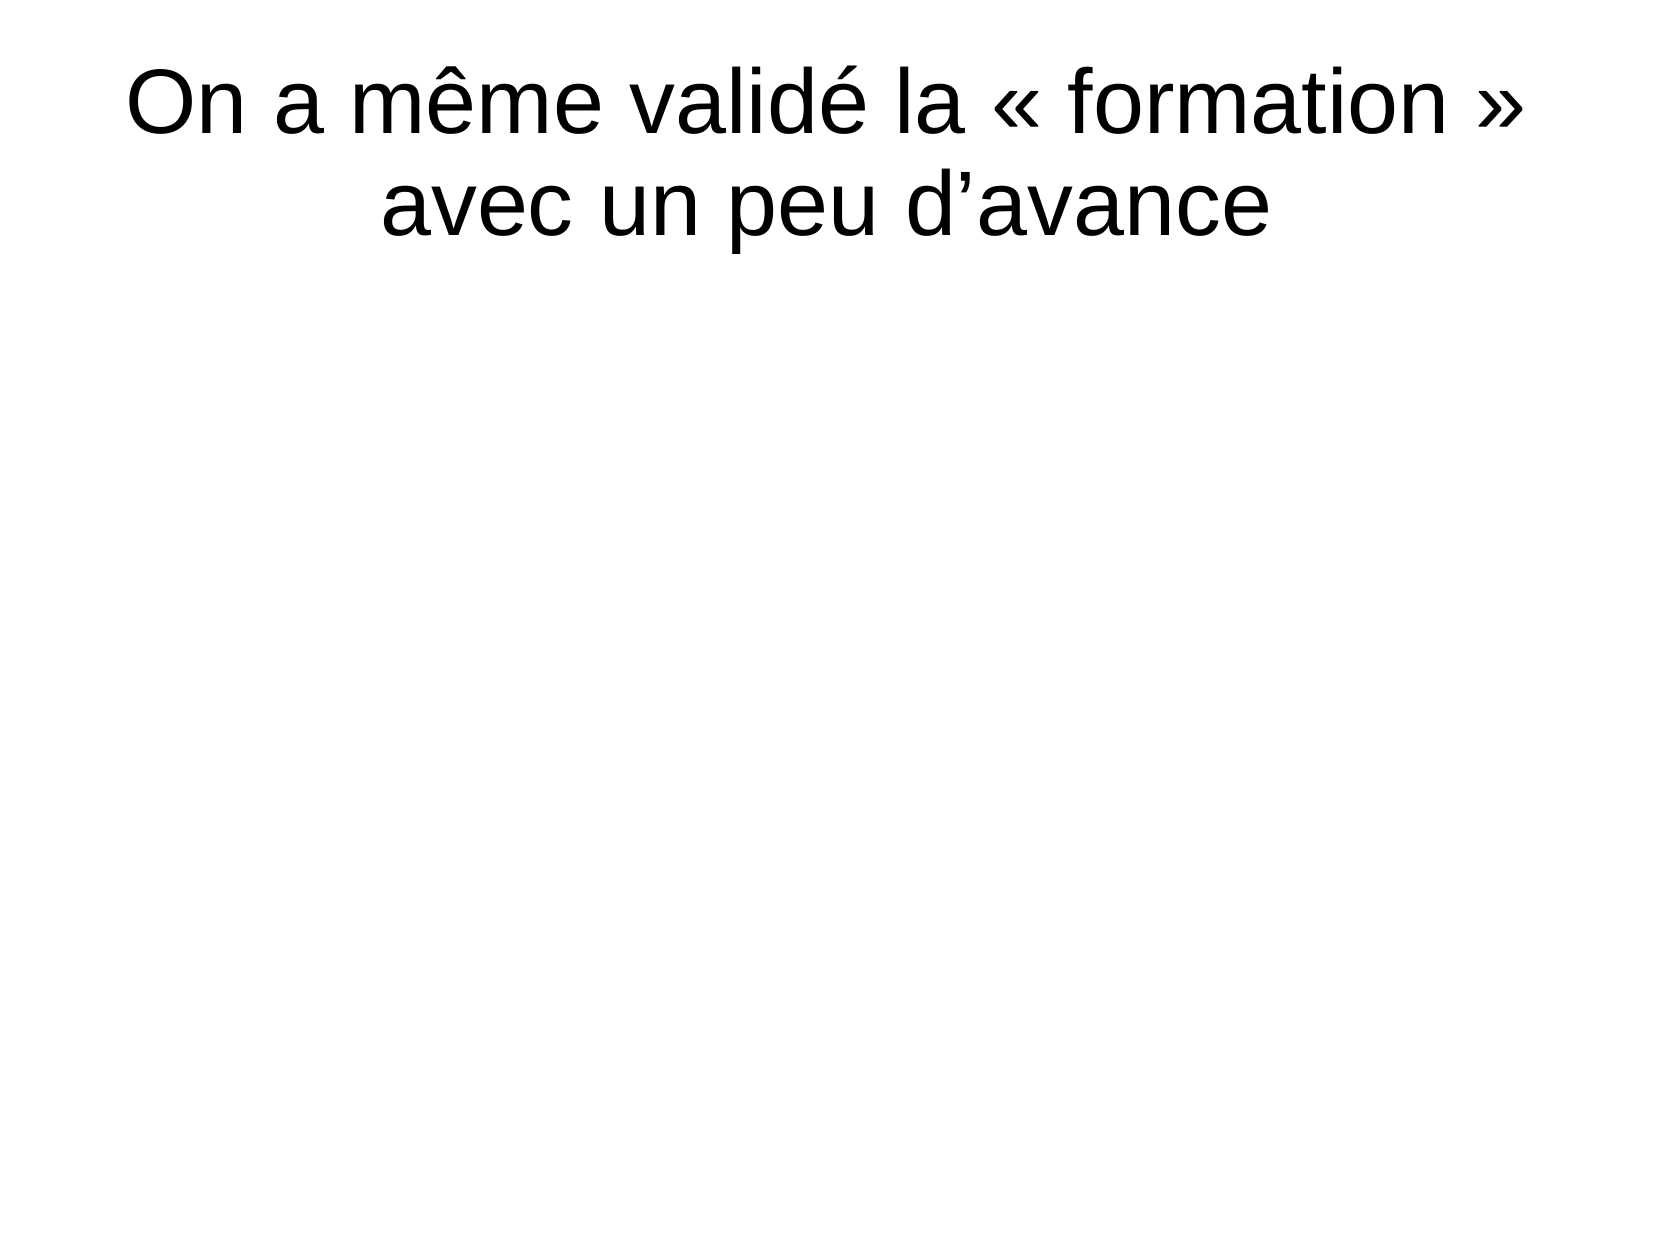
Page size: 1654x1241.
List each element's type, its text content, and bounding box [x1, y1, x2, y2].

title On a même validé la « formation » avec un peu d’avance [82, 49, 1571, 257]
